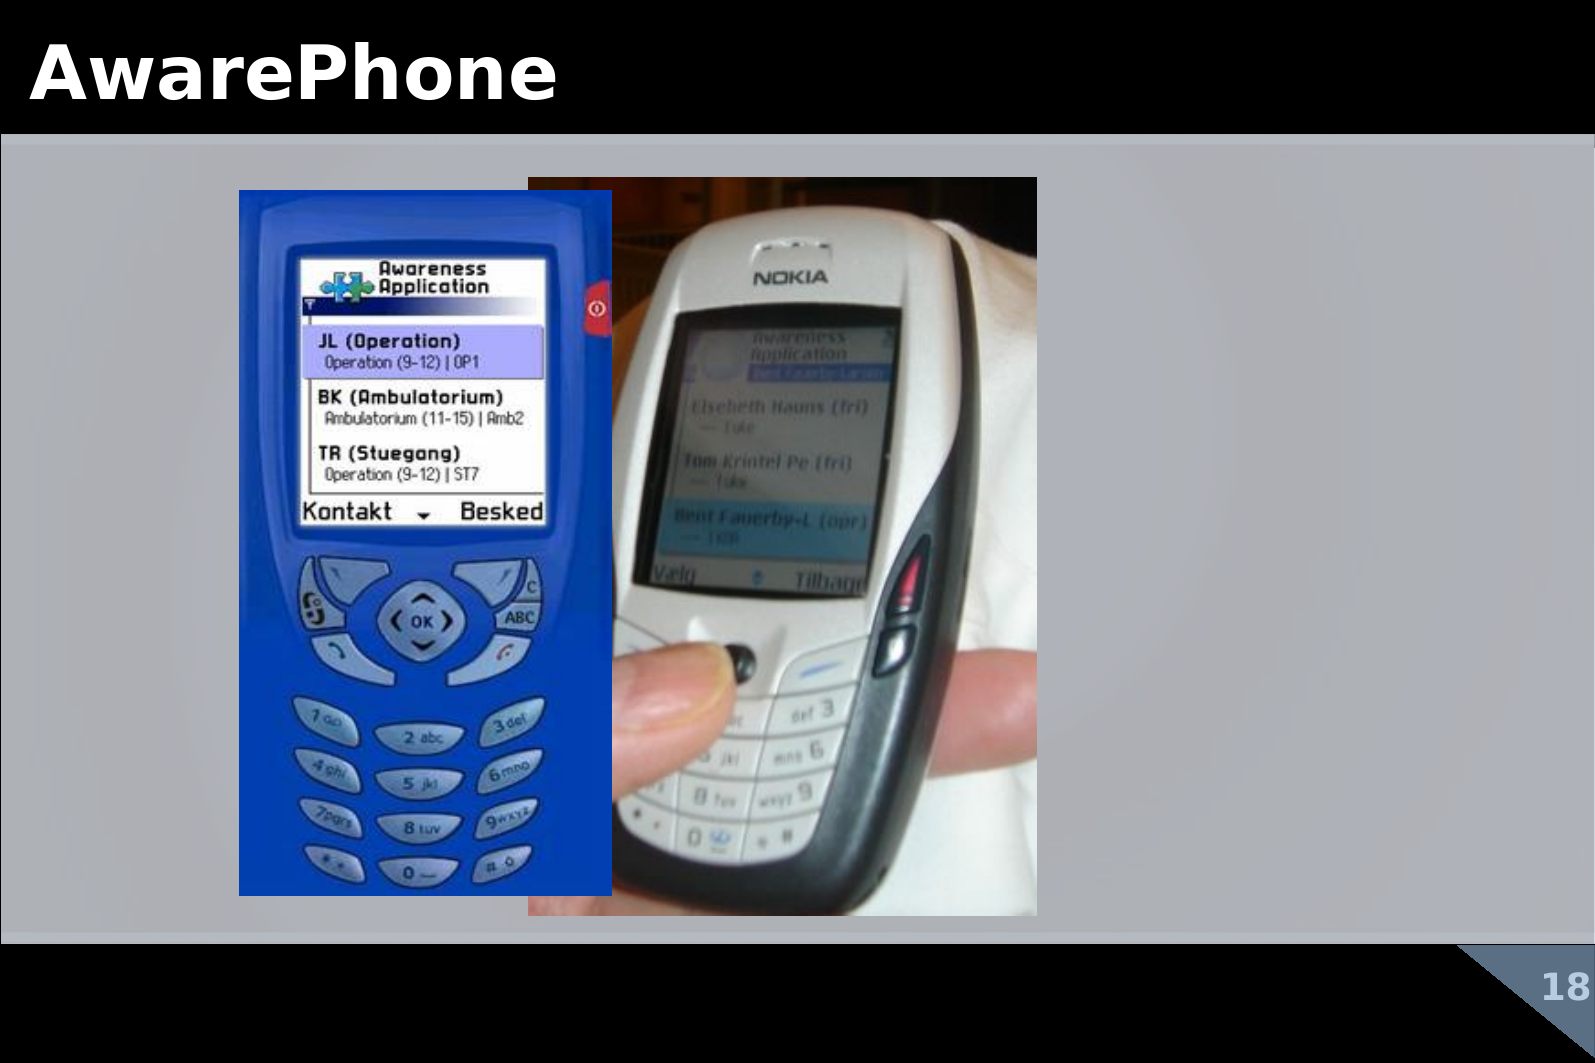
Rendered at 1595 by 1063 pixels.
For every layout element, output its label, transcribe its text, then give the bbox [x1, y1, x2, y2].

picture [239, 177, 1423, 916]
title AwarePhone [29, 29, 1465, 119]
